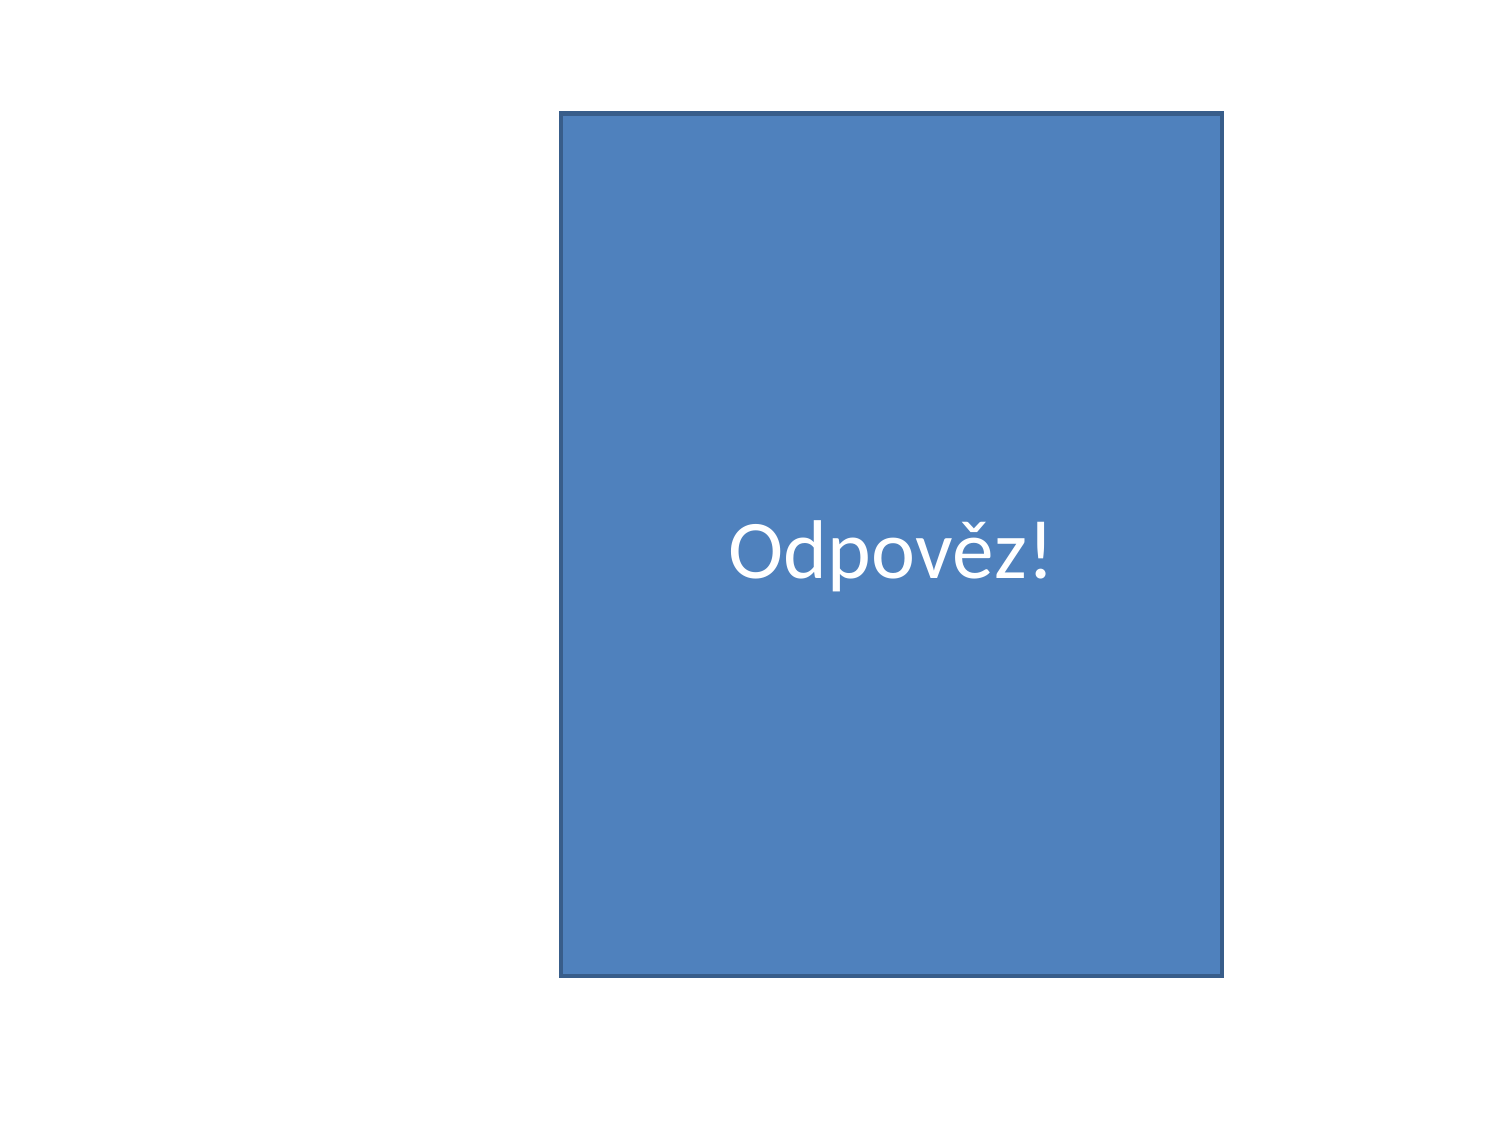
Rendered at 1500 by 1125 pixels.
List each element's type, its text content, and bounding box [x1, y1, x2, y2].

text_box Odpověz! [560, 113, 1223, 977]
